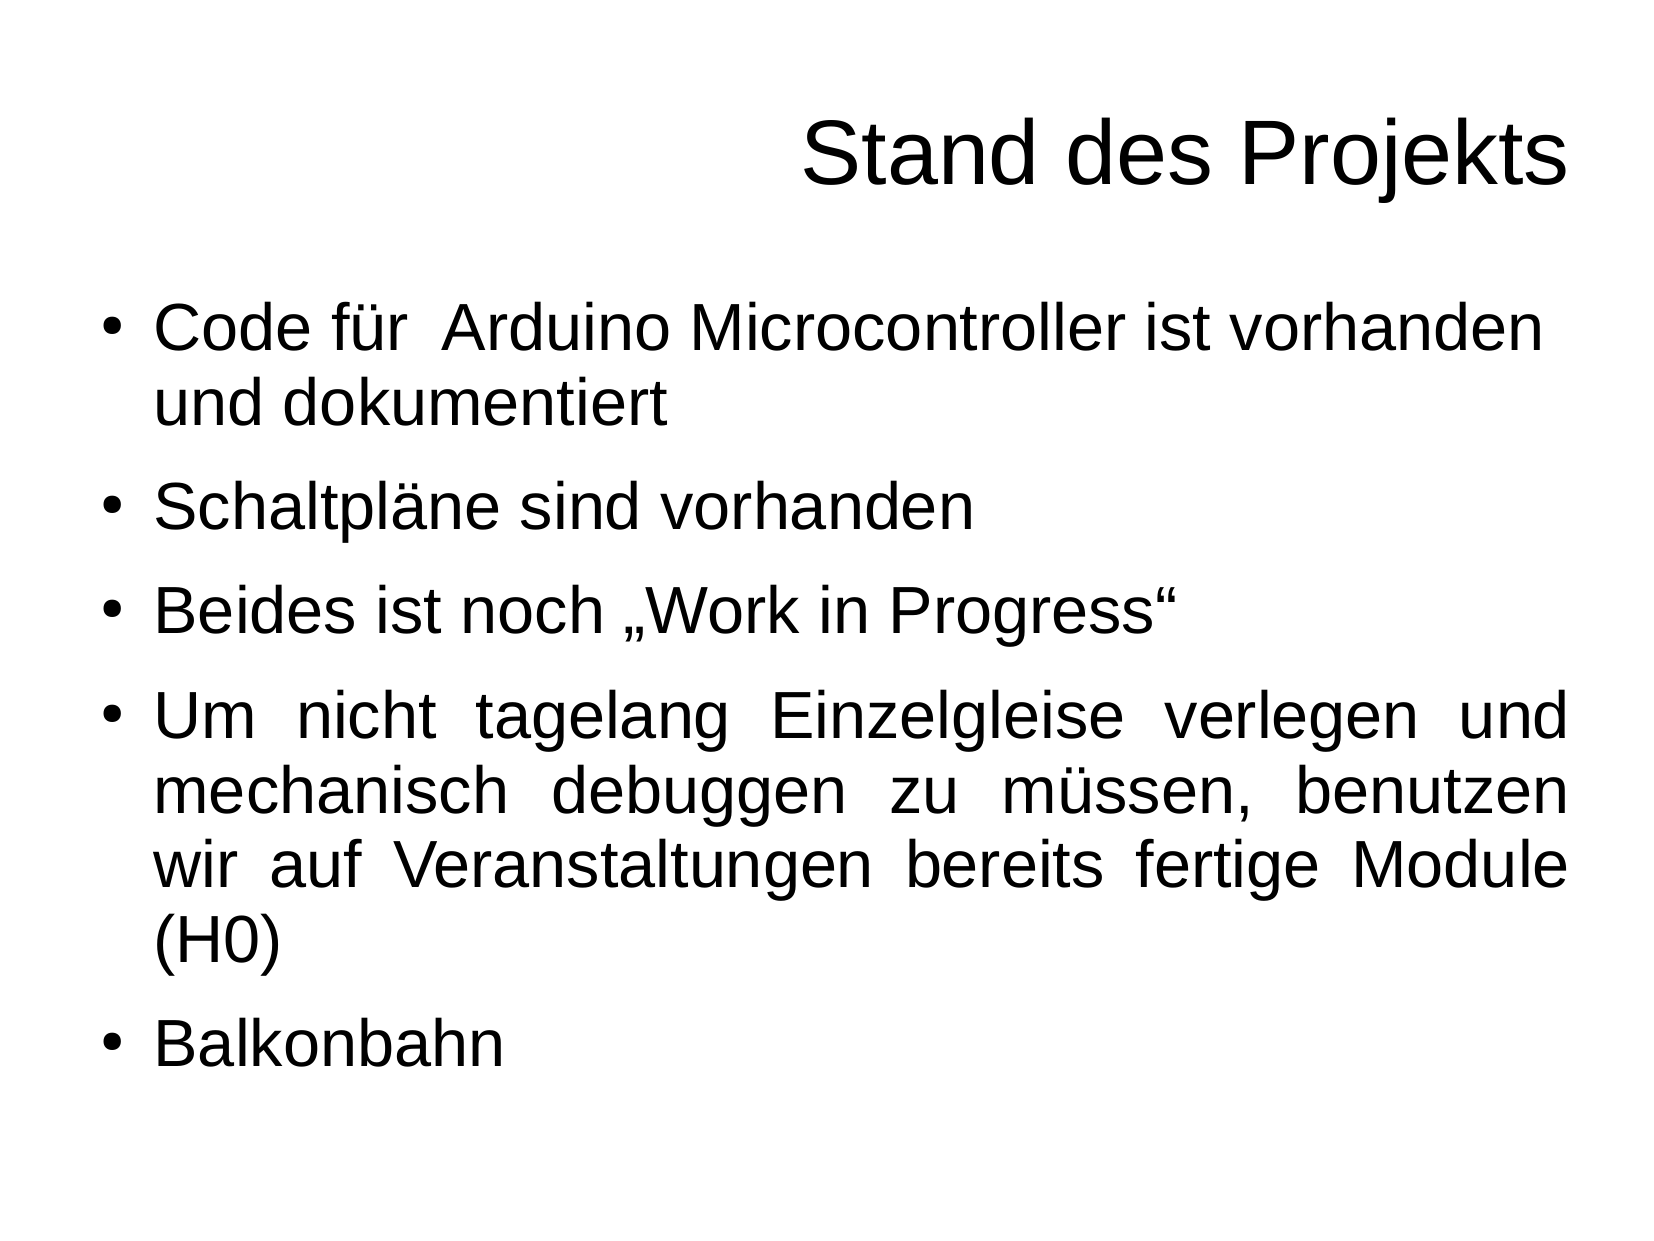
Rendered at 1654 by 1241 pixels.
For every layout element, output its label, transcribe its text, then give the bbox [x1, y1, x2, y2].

list Code für Arduino Microcontroller ist vorhanden und dokumentiert Schaltpläne sind vorhanden Beides ist noch „Work in Progress“ Um nicht tagelang Einzelgleise verlegen und mechanisch debuggen zu müssen, benutzen wir auf Veranstaltungen bereits fertige Module (H0) Balkonbahn [82, 290, 1571, 1109]
title Stand des Projekts [82, 49, 1571, 257]
